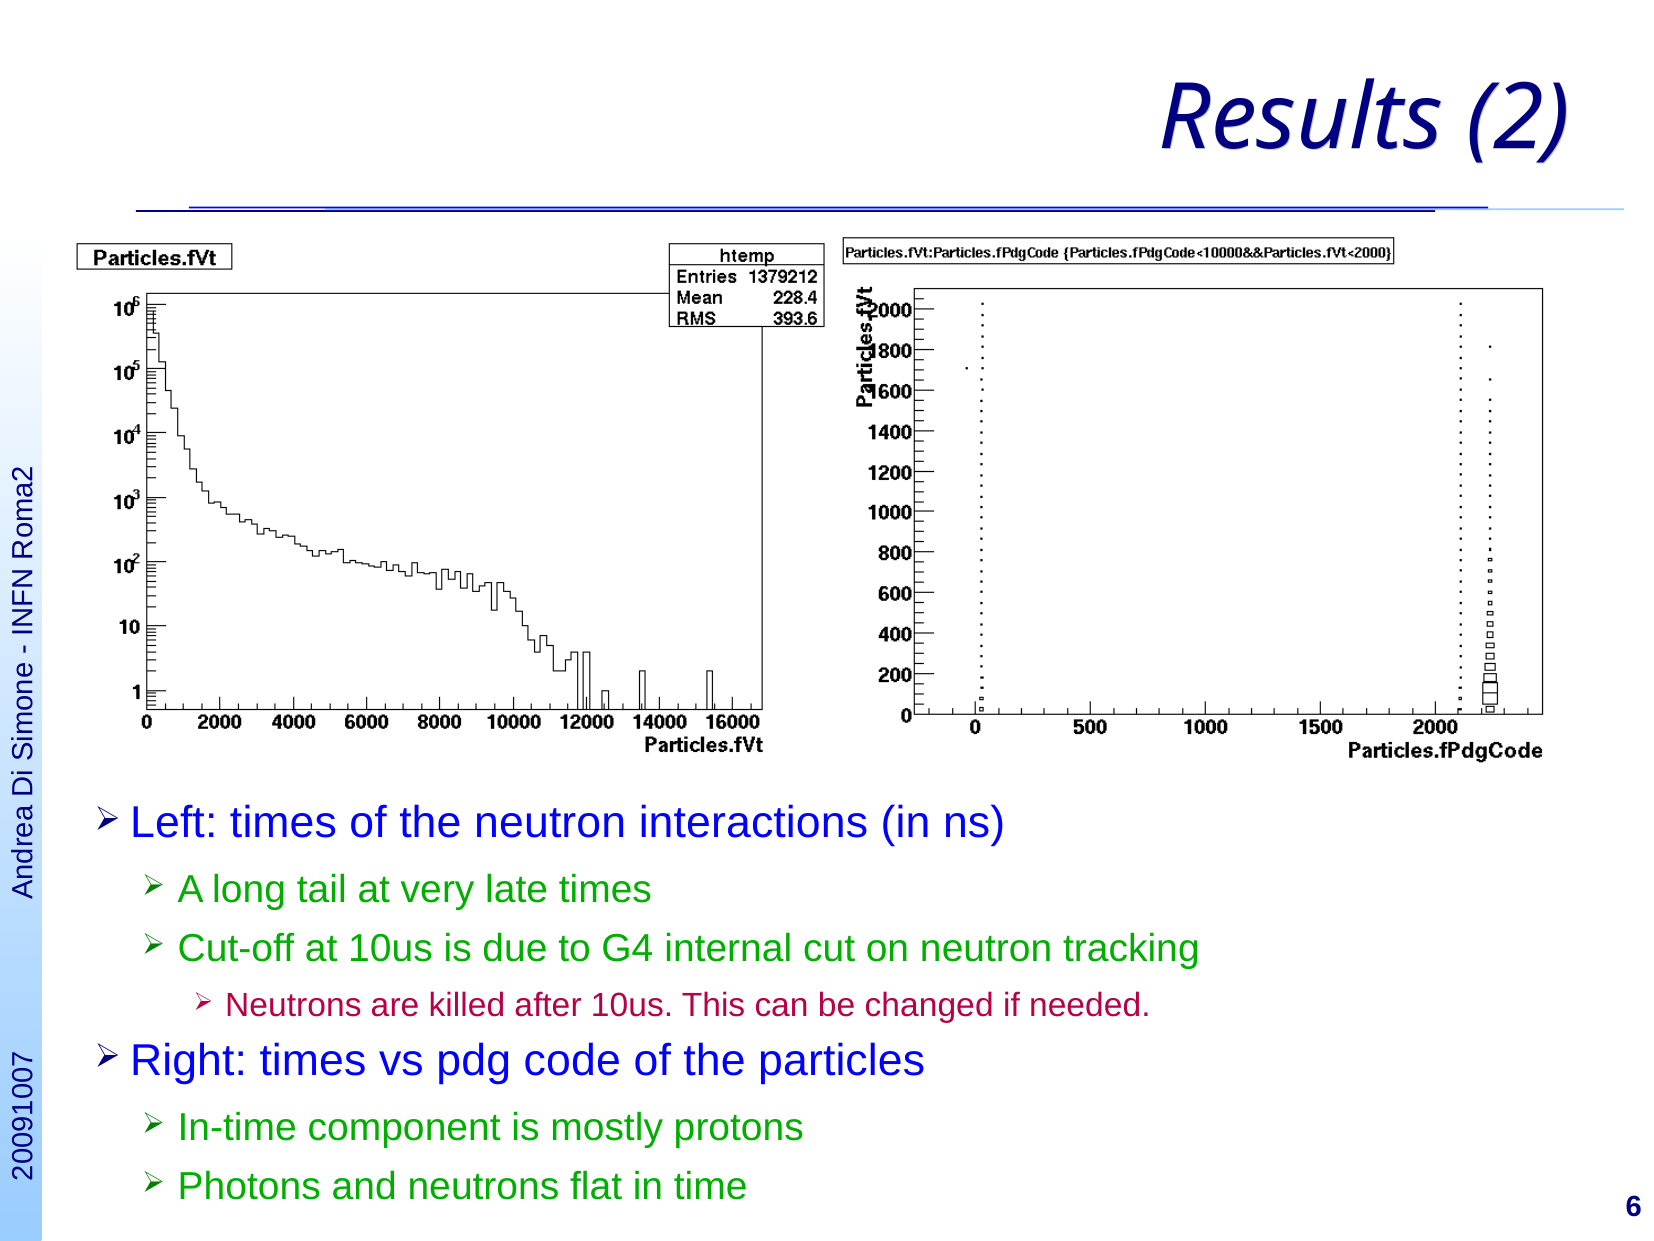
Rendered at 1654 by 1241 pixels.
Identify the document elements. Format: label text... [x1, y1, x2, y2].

title Results (2) [82, 56, 1571, 170]
picture [70, 235, 1621, 768]
list Left: times of the neutron interactions (in ns) A long tail at very late times Cut-off at 10us is due to G4 internal cut on neutron tracking Neutrons are killed after 10us. This can be changed if needed. Right: times vs pdg code of the particles In-time component is mostly protons Photons and neutrons flat in time [82, 797, 1571, 1211]
